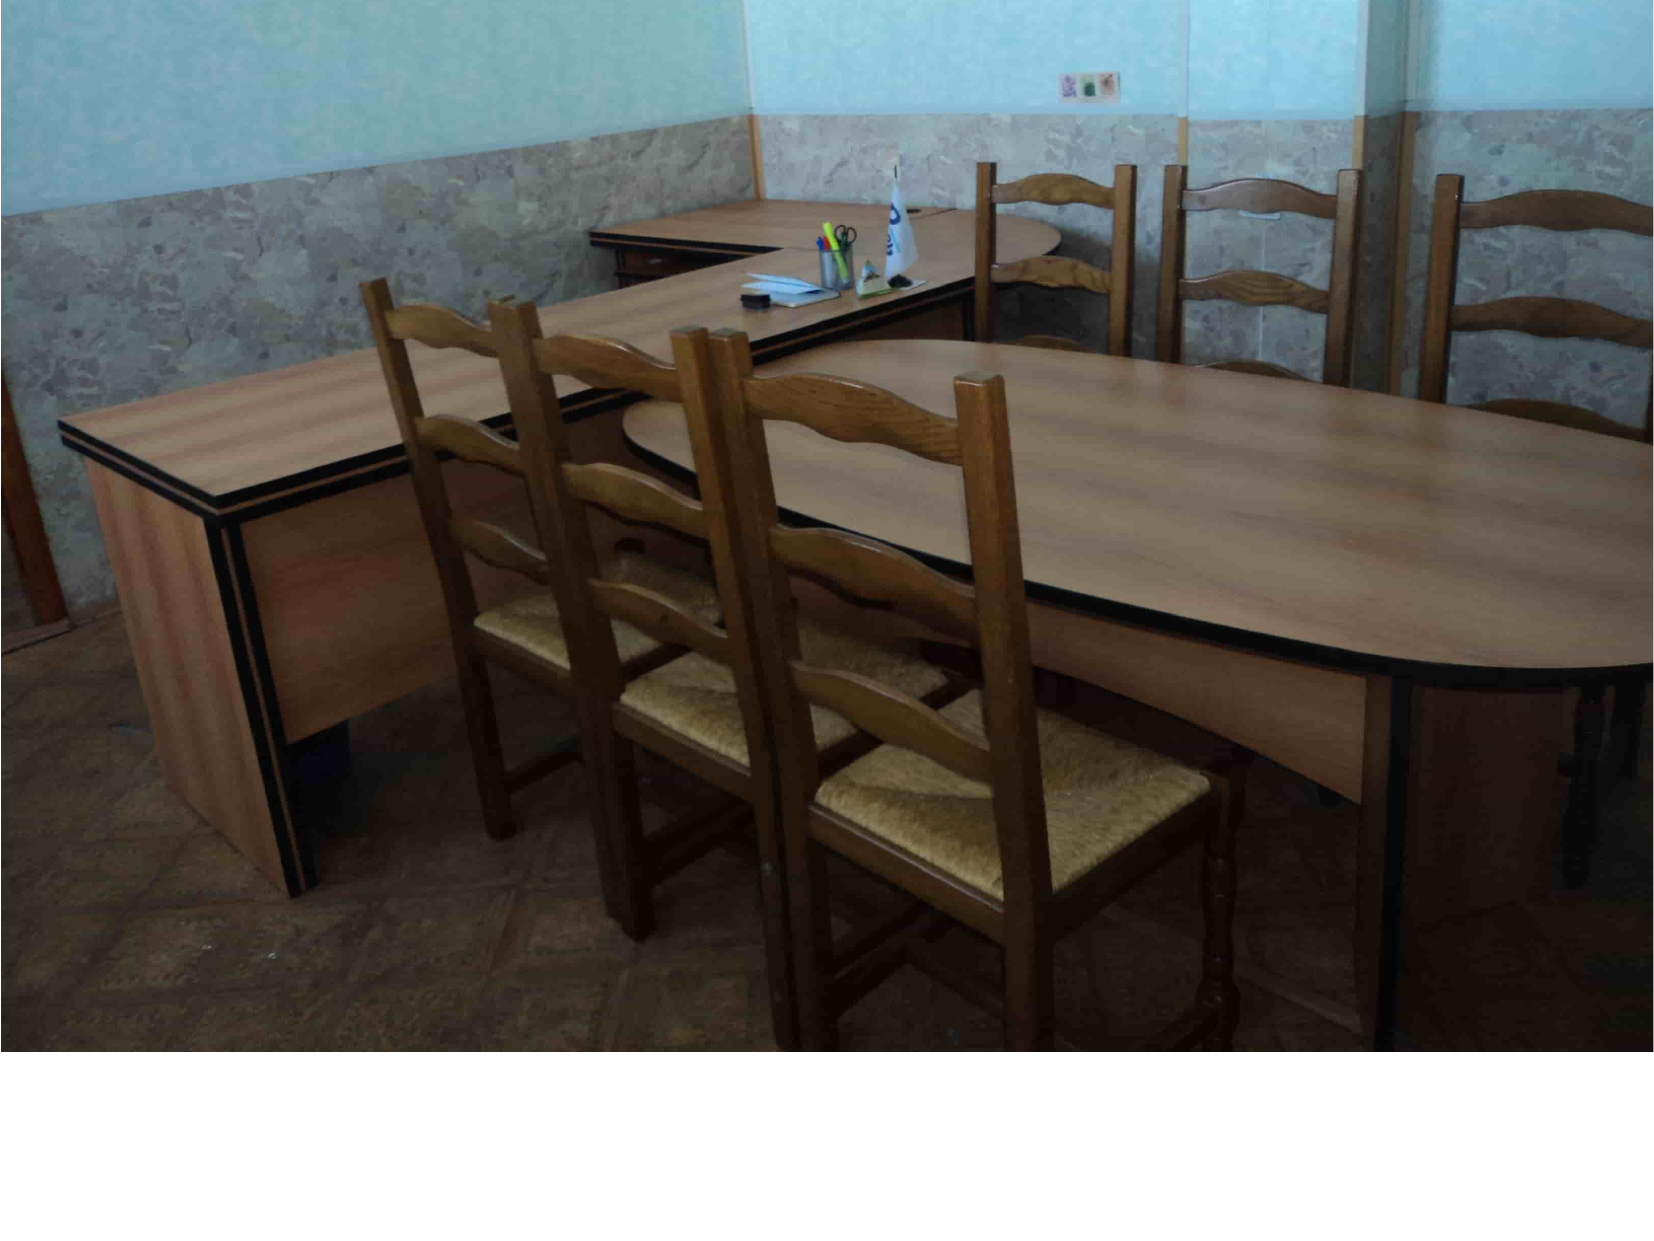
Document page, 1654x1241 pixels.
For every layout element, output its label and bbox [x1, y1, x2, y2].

picture [1, 0, 1654, 1052]
